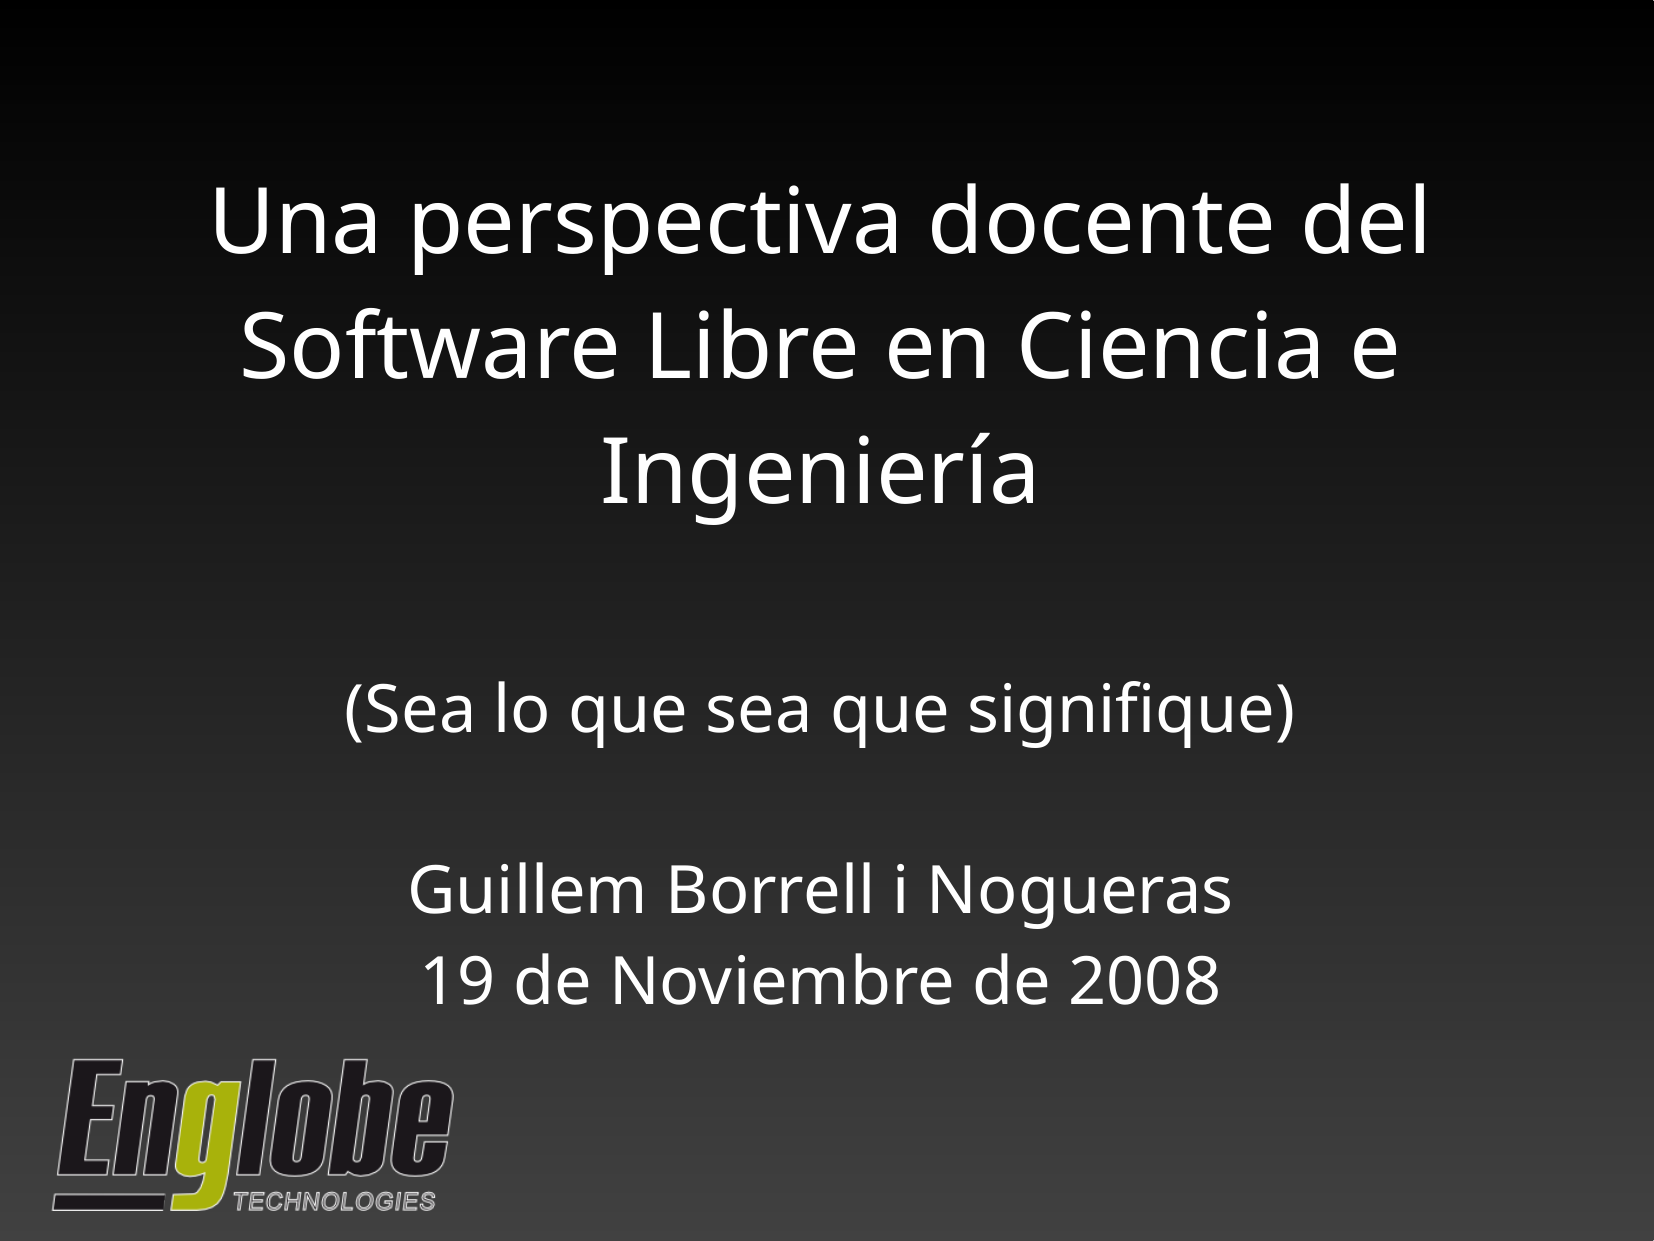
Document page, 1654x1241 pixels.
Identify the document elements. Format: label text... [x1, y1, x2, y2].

title Una perspectiva docente del Software Libre en Ciencia e Ingeniería [76, 183, 1565, 502]
subtitle (Sea lo que sea que signifique) Guillem Borrell i Nogueras 19 de Noviembre de 2008 [76, 533, 1565, 1152]
picture [29, 1033, 454, 1211]
